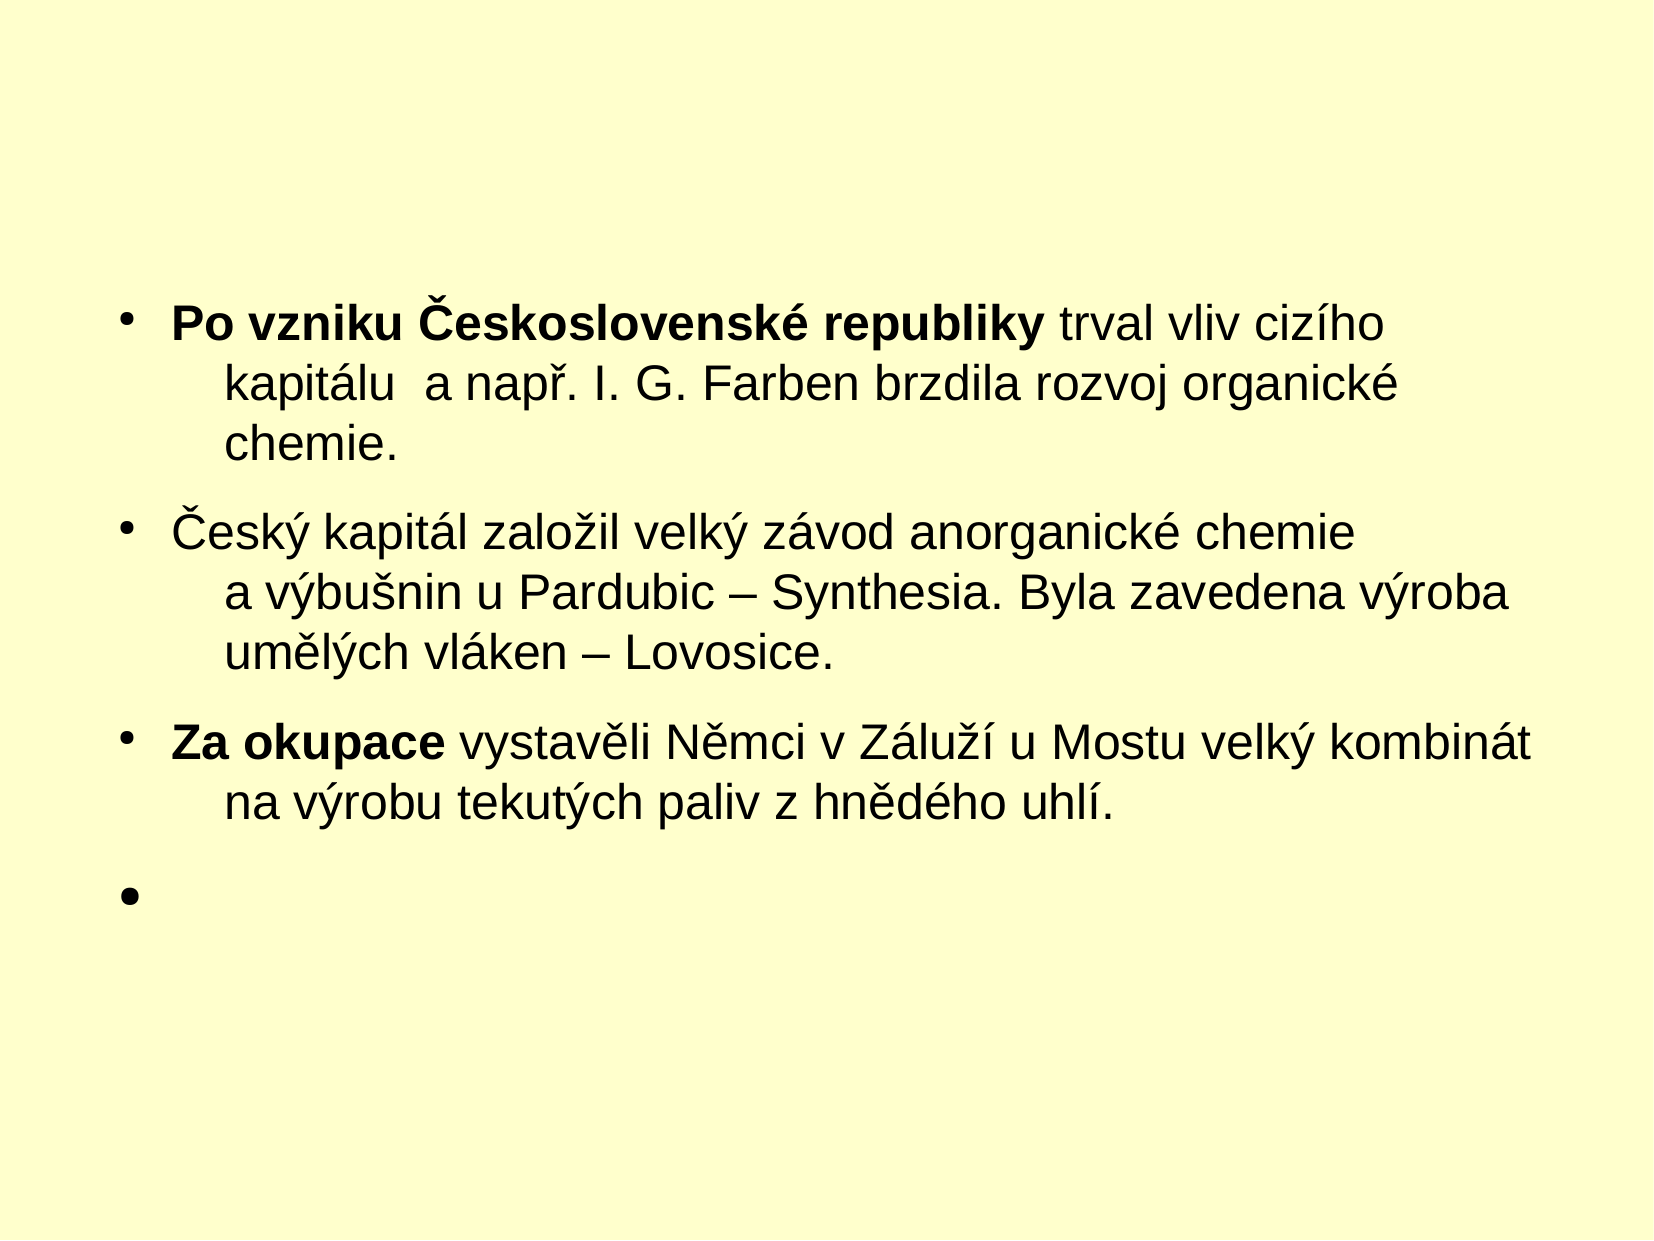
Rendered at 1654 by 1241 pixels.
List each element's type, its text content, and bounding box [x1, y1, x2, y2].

list Po vzniku Československé republiky trval vliv cizího kapitálu a např. I. G. Farben brzdila rozvoj organické chemie. Český kapitál založil velký závod anorganické chemie a výbušnin u Pardubic – Synthesia. Byla zavedena výroba umělých vláken – Lovosice. Za okupace vystavěli Němci v Záluží u Mostu velký kombinát na výrobu tekutých paliv z hnědého uhlí. [82, 290, 1571, 1109]
